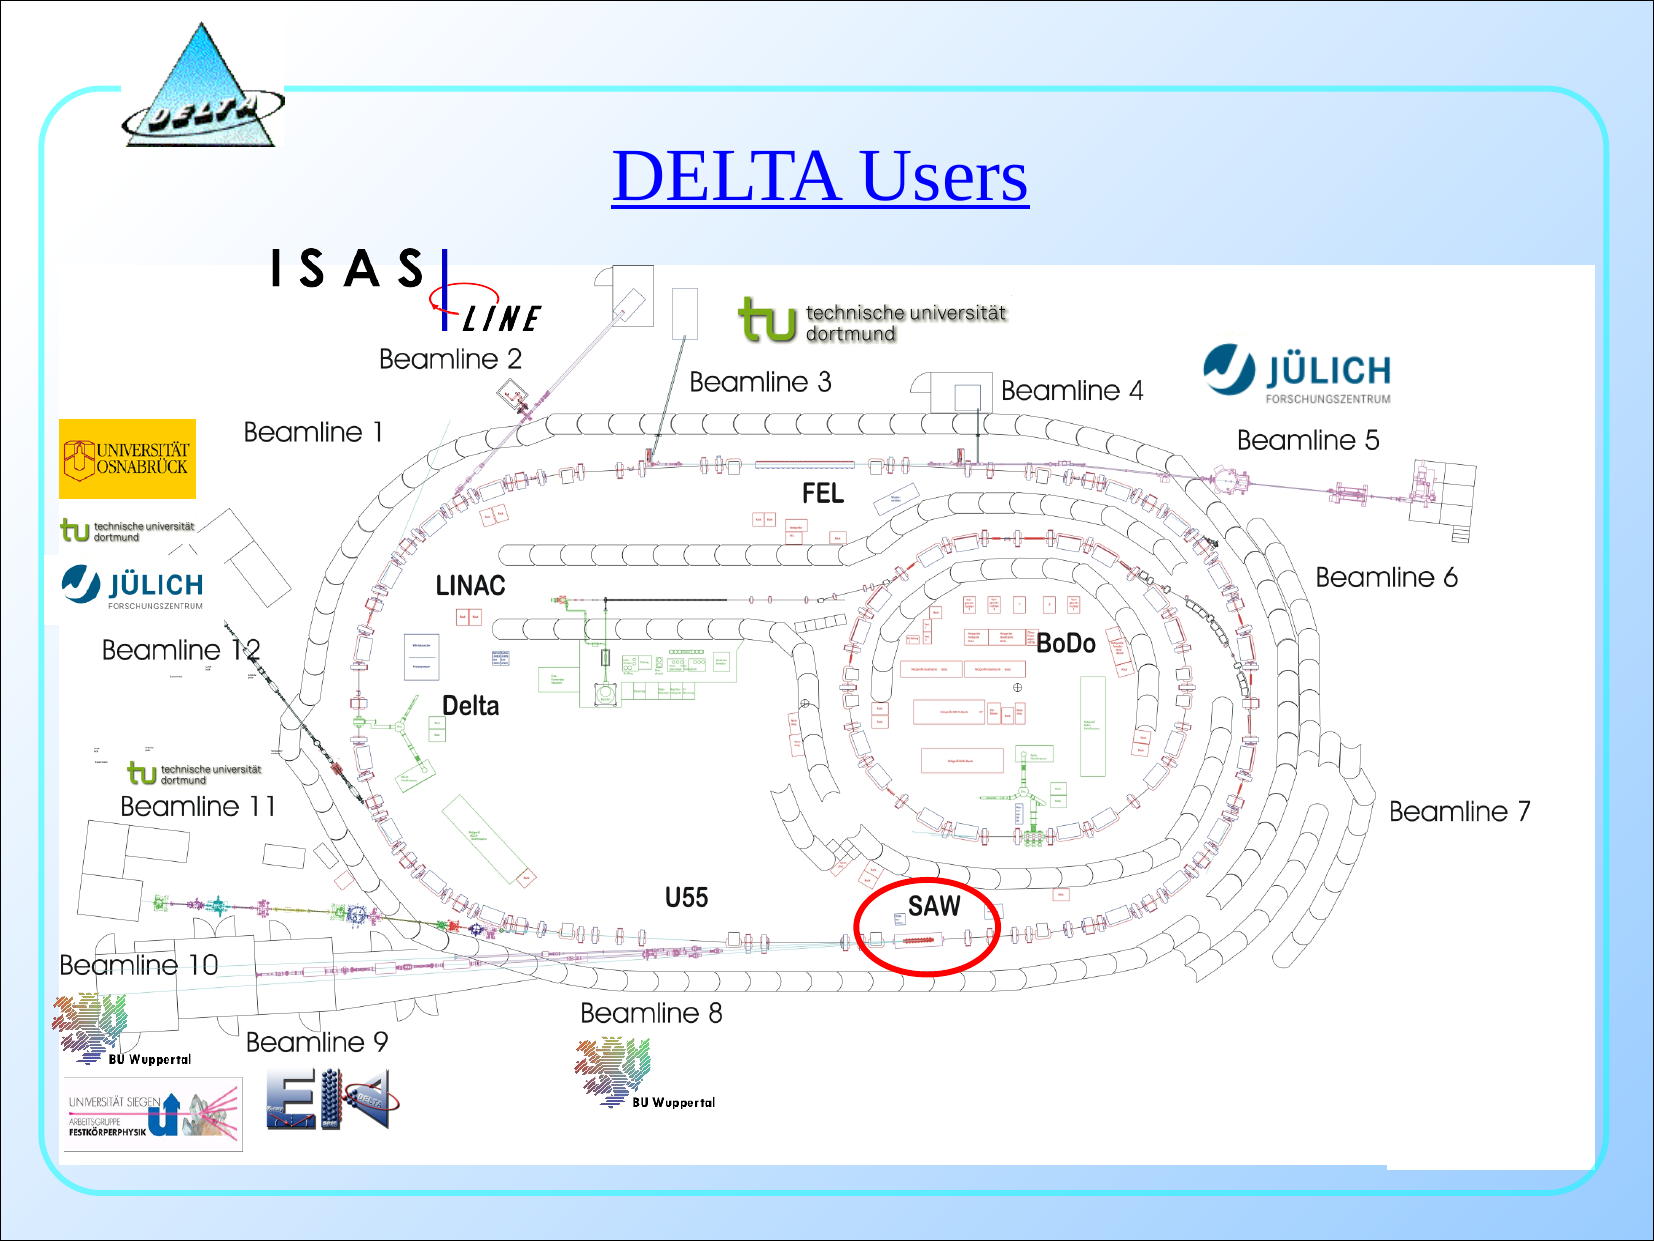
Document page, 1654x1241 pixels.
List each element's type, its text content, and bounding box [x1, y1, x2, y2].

text_box DELTA Users [596, 126, 1045, 225]
picture [44, 236, 1595, 1165]
picture [120, 20, 285, 147]
text_box [0, 0, 1654, 1241]
